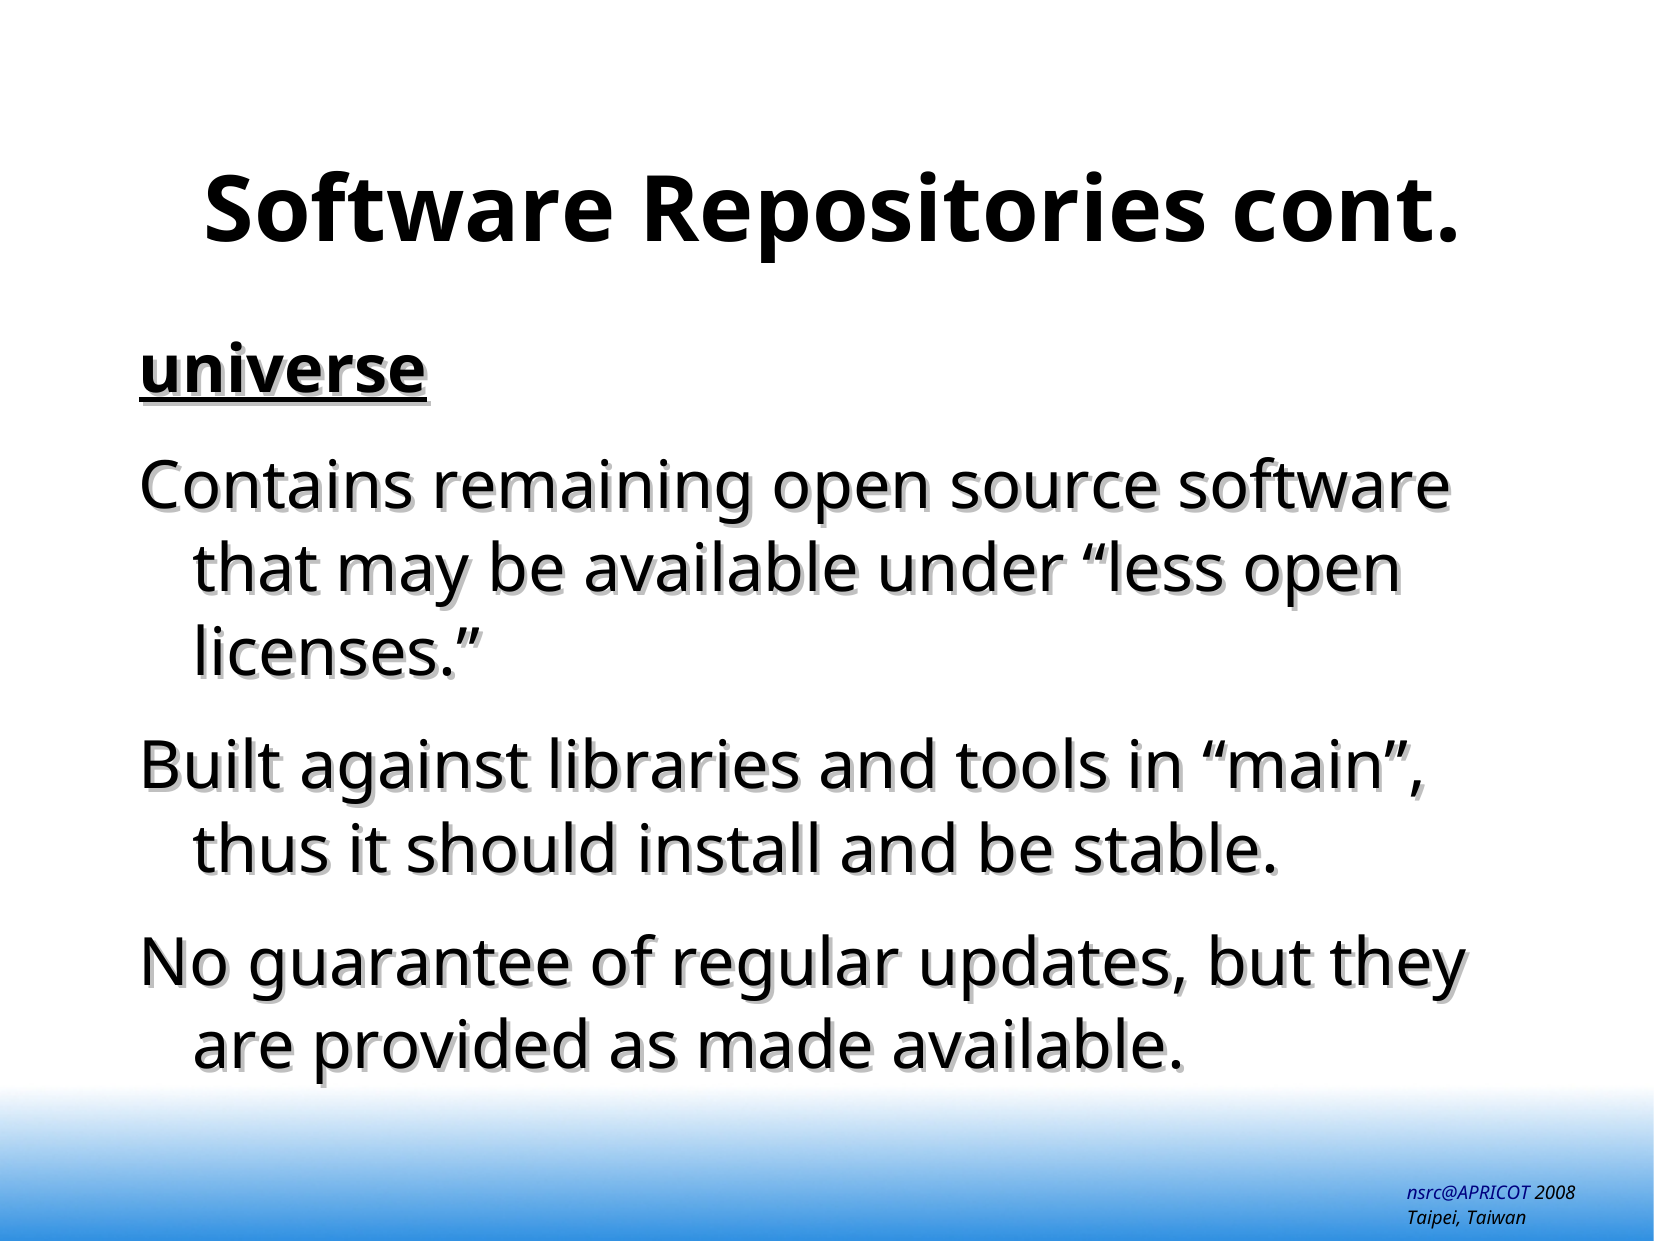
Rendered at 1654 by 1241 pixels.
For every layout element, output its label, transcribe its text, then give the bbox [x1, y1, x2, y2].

title Software Repositories cont. [109, 102, 1558, 310]
picture [0, 1083, 1654, 1241]
list universe Contains remaining open source software that may be available under “less open licenses.” Built against libraries and tools in “main”, thus it should install and be stable. No guarantee of regular updates, but they are provided as made available. [121, 321, 1534, 1104]
